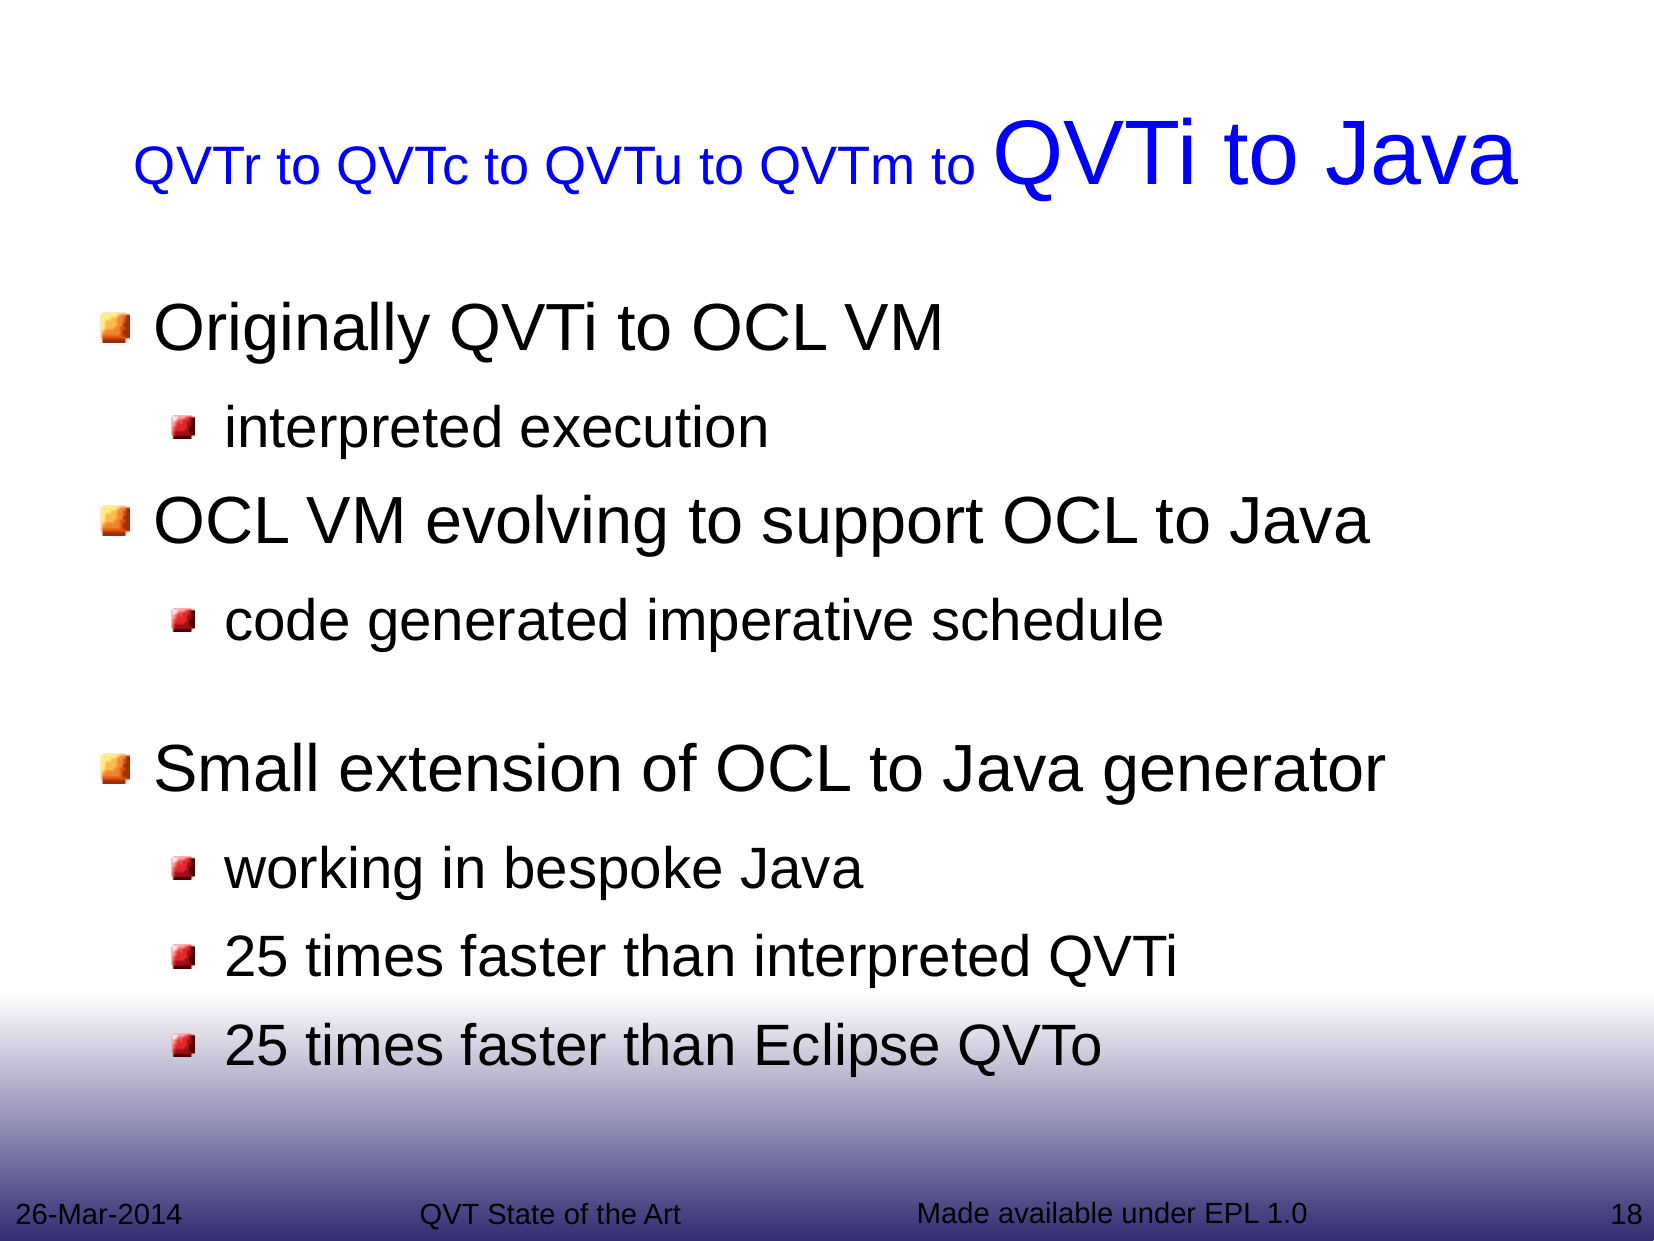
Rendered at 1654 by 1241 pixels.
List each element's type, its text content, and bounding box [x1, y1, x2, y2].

list Originally QVTi to OCL VM interpreted execution OCL VM evolving to support OCL to Java code generated imperative schedule Small extension of OCL to Java generator working in bespoke Java 25 times faster than interpreted QVTi 25 times faster than Eclipse QVTo [82, 290, 1571, 1109]
title QVTr to QVTc to QVTu to QVTm to QVTi to Java [82, 49, 1571, 257]
